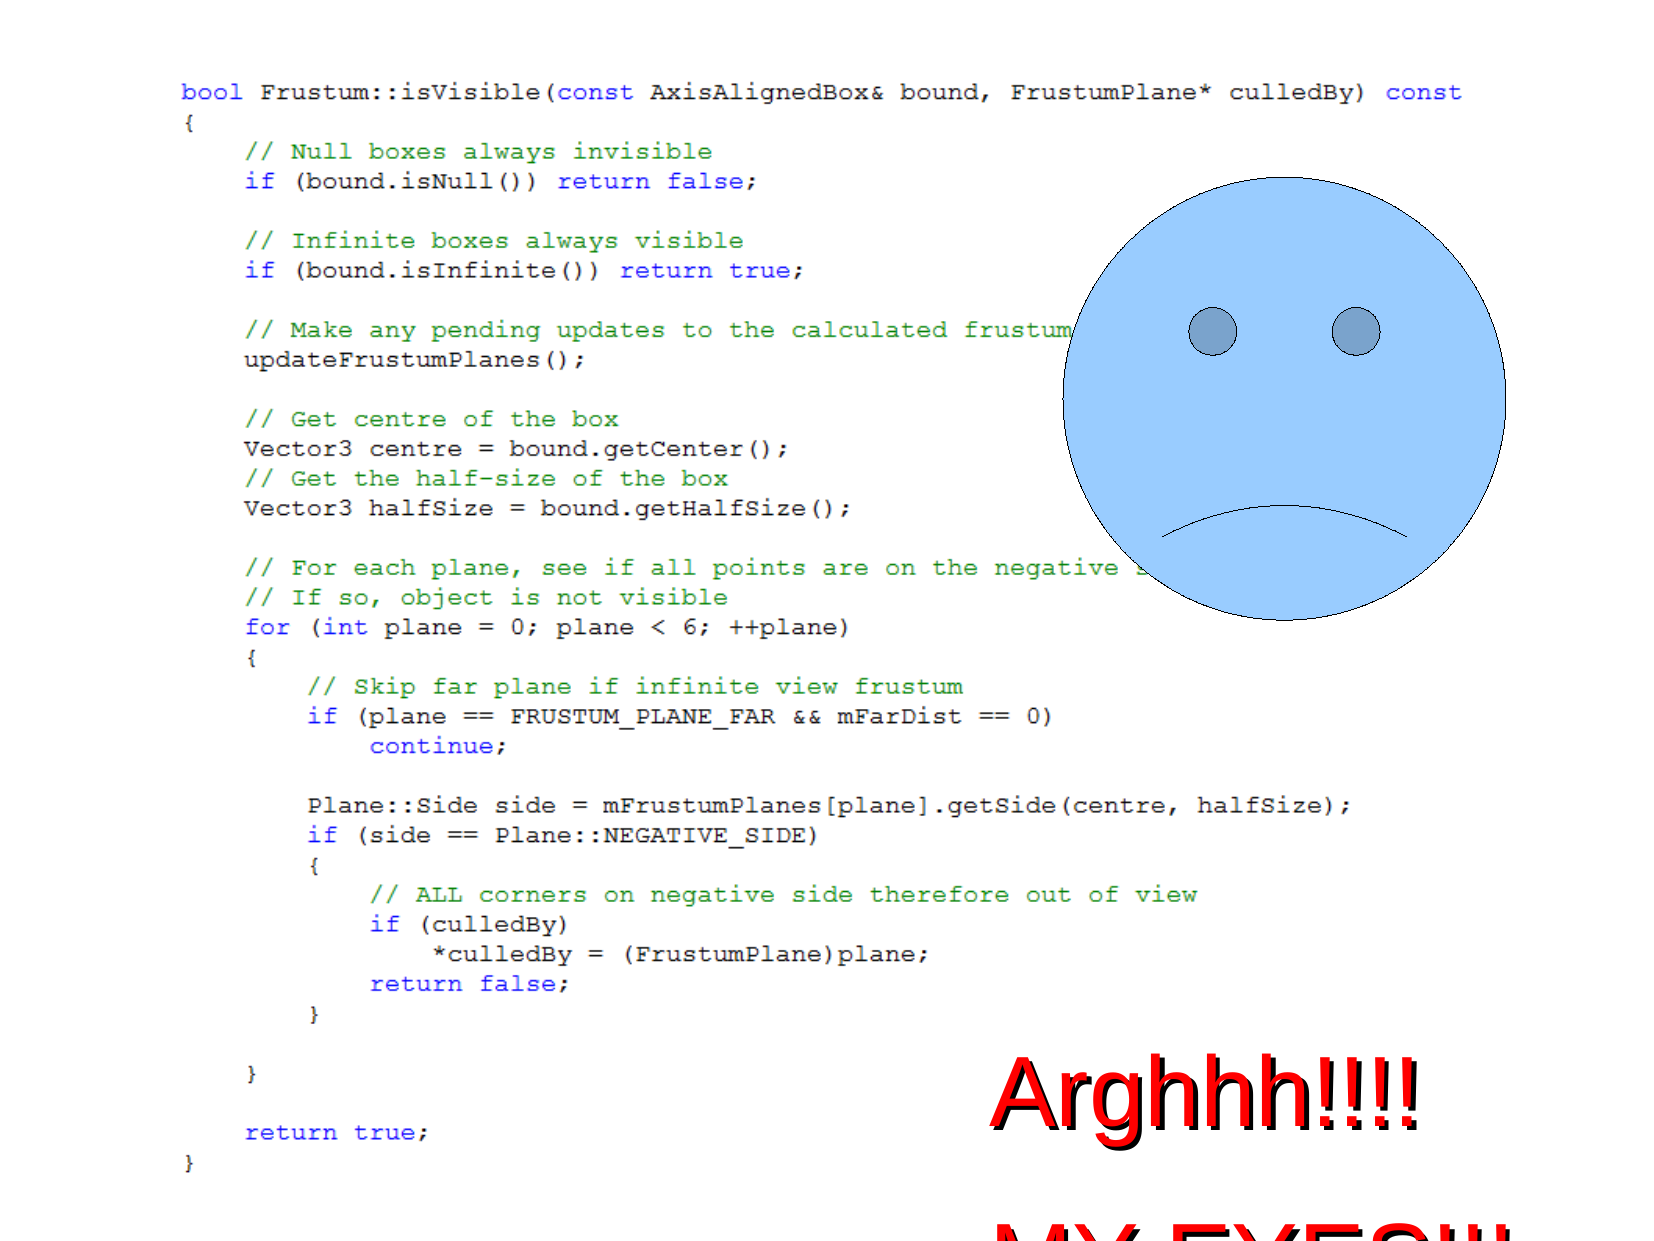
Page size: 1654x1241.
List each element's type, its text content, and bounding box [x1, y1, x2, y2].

picture [177, 76, 1490, 1182]
text_box [1062, 177, 1506, 621]
text_box Arghhh!!!! MY EYES!!! [974, 972, 1595, 1241]
